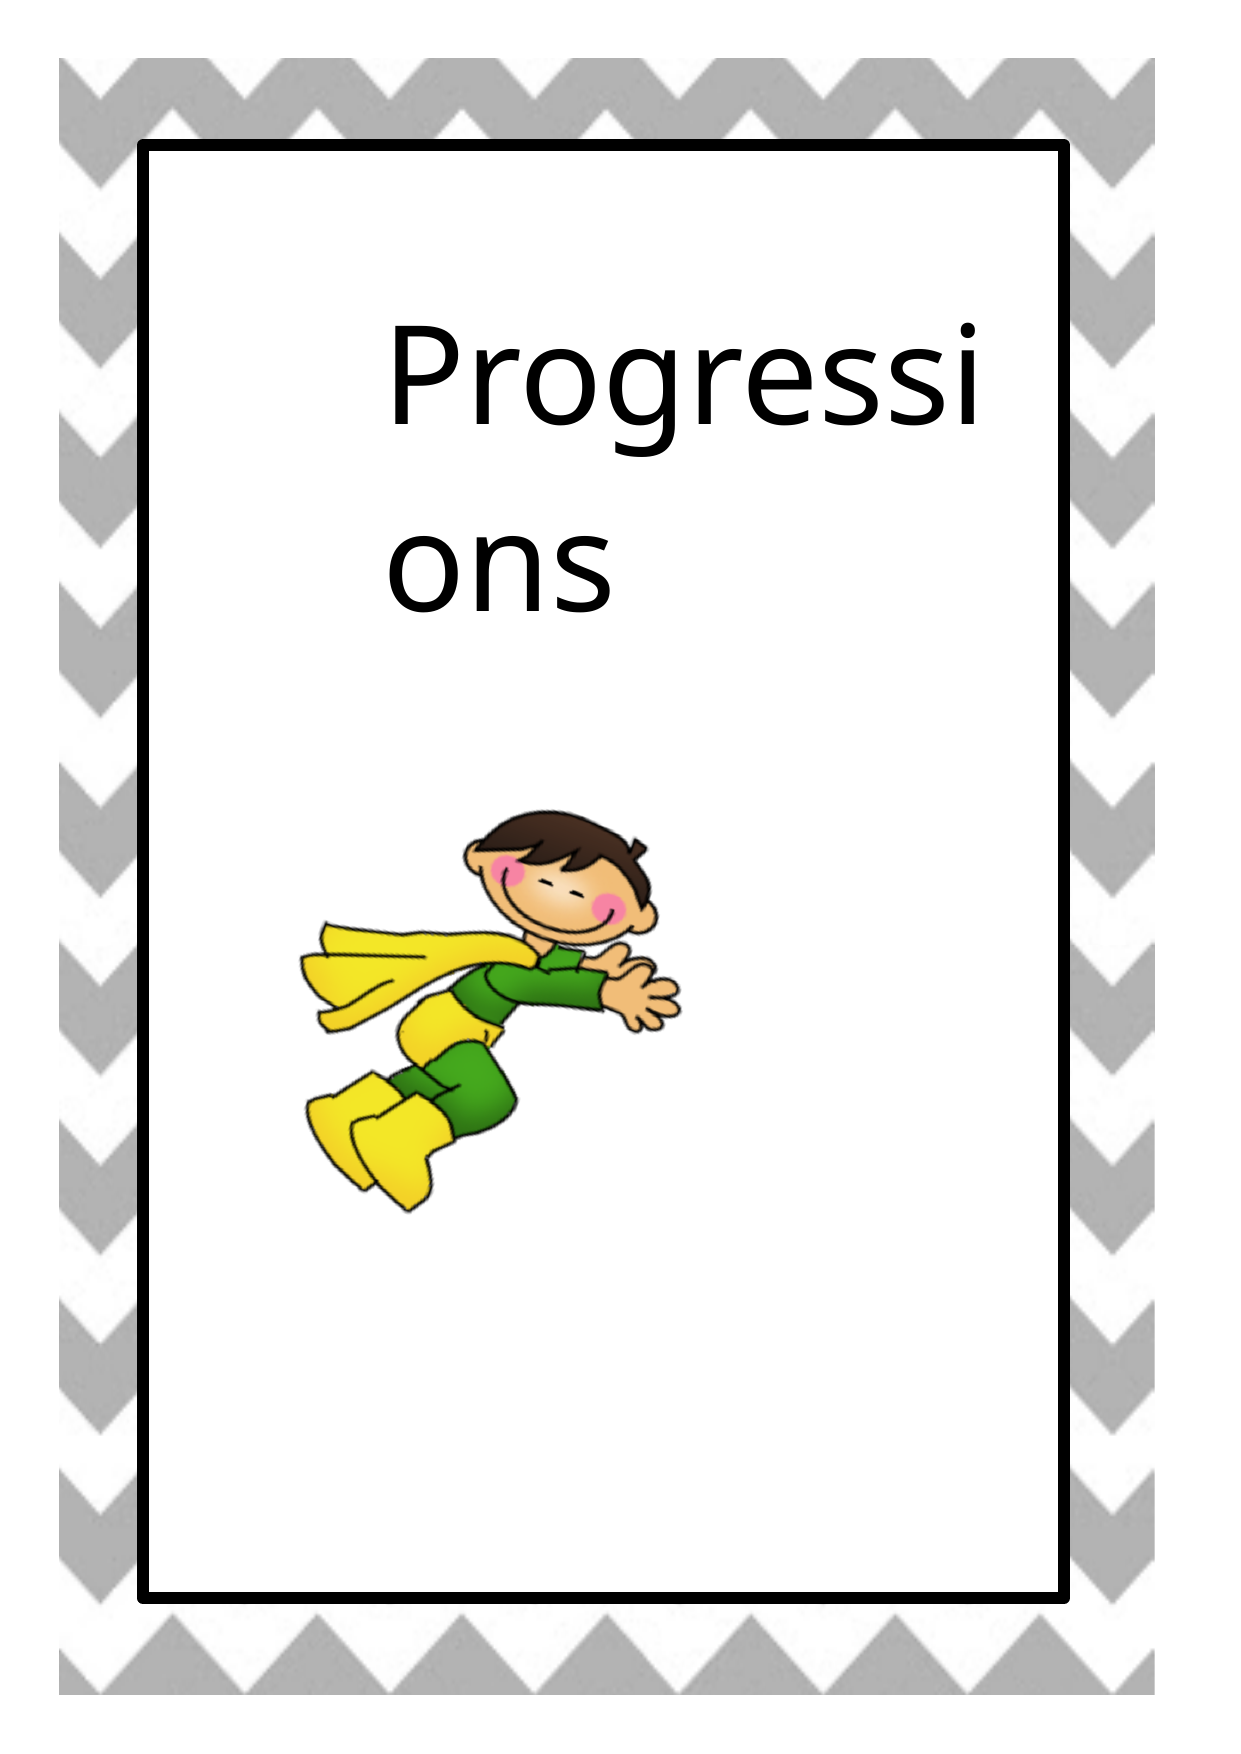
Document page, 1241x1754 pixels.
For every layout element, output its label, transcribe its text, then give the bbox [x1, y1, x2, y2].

text_box Progressions [367, 270, 1017, 517]
text_box [142, 145, 1065, 1599]
picture [59, 58, 1155, 1695]
